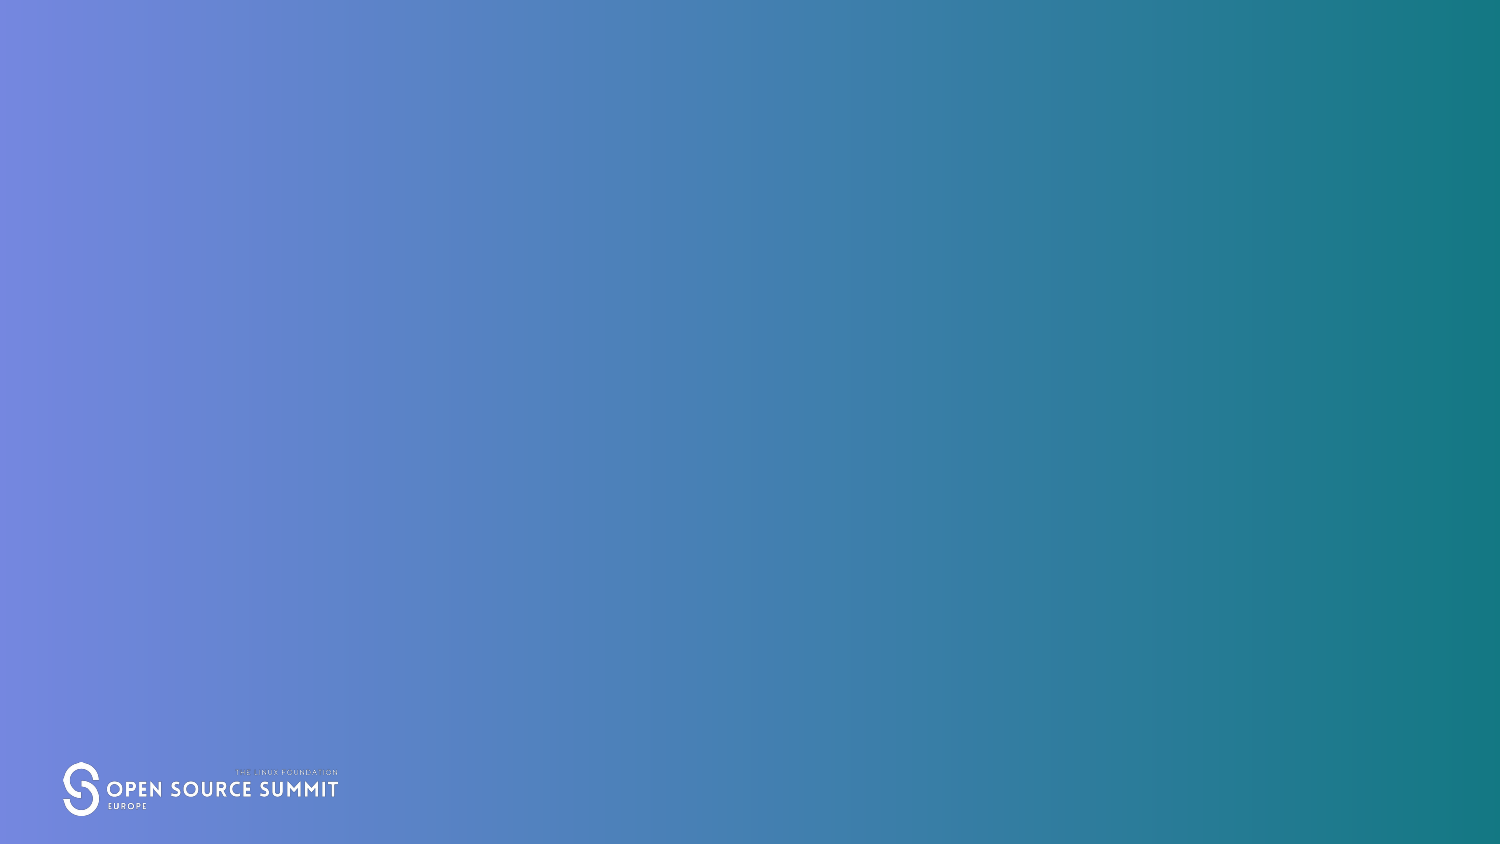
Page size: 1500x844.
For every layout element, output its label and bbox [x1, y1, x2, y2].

picture [63, 762, 338, 816]
